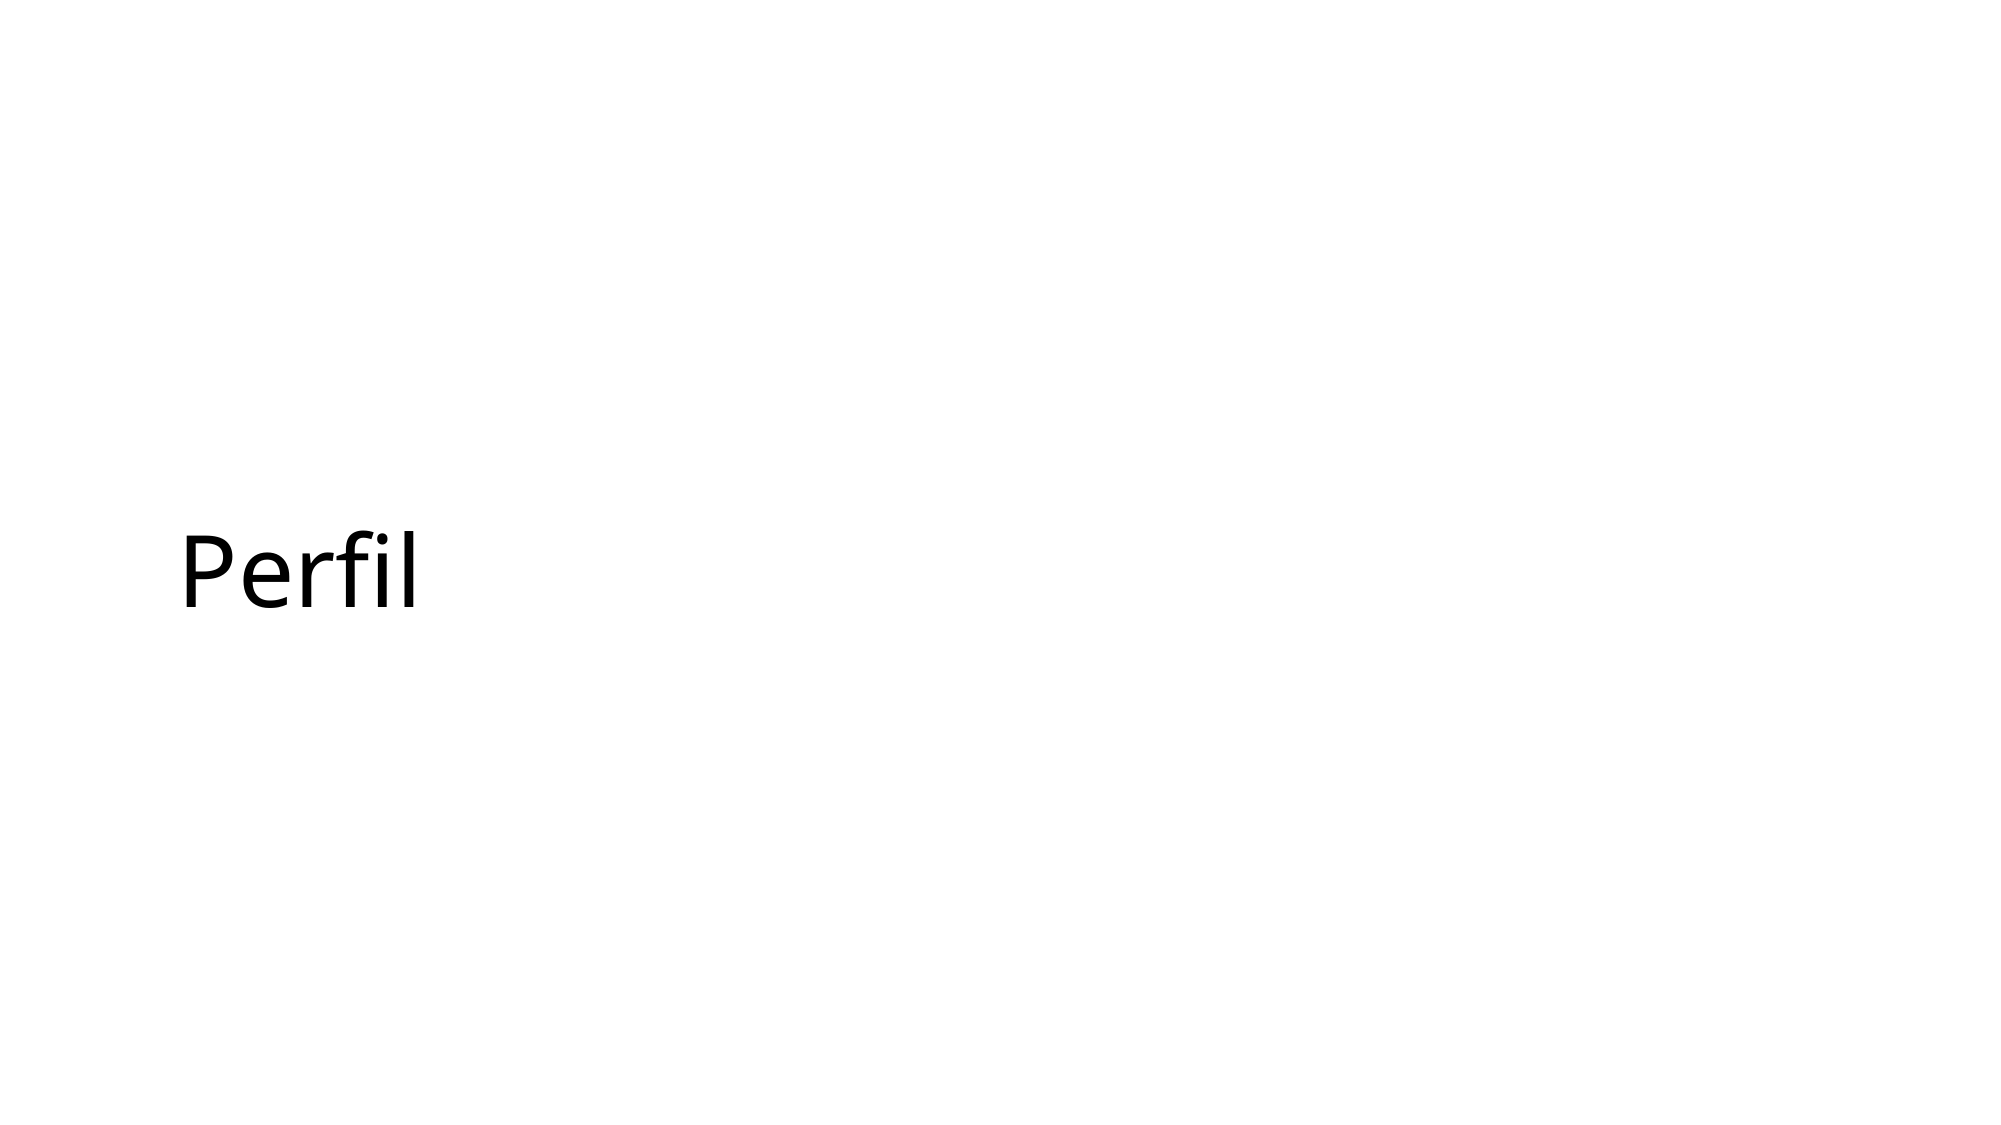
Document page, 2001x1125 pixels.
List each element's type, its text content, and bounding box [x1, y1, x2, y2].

text_box Perfil [162, 419, 1832, 732]
